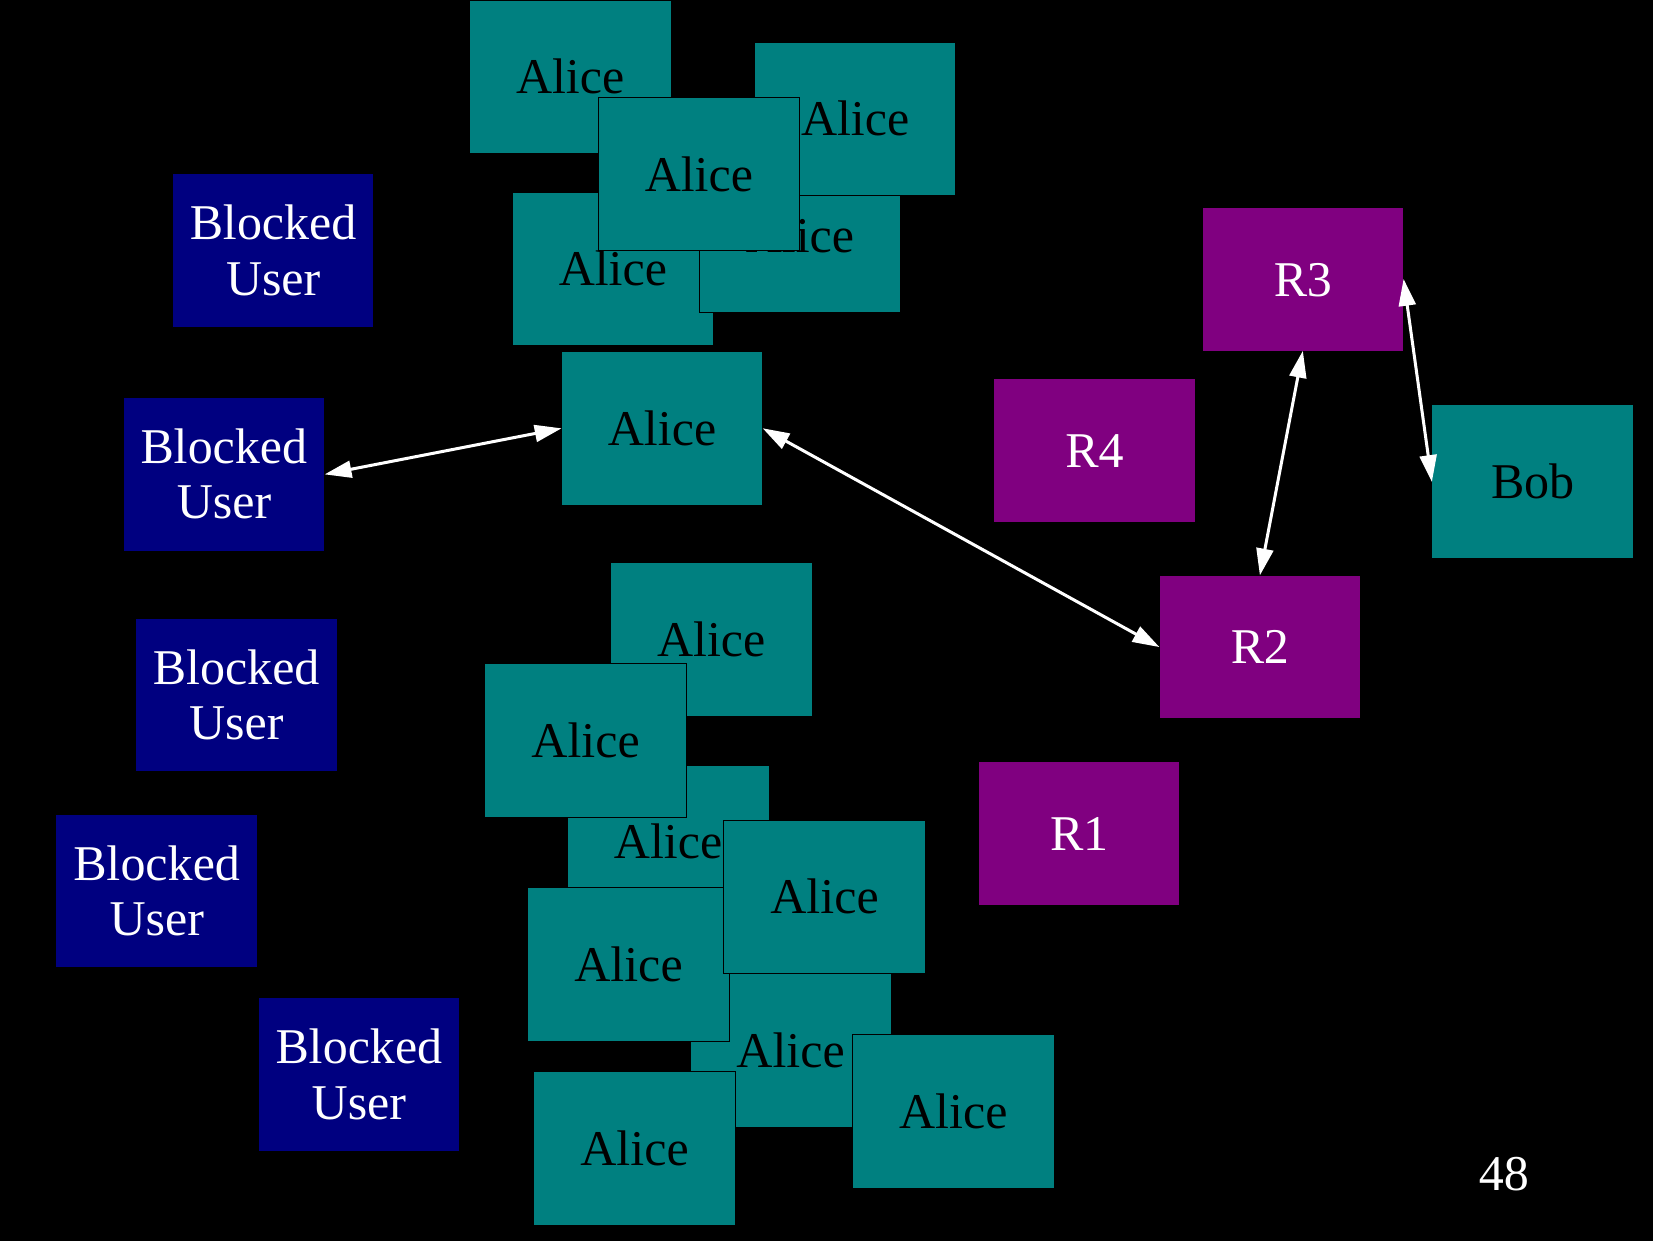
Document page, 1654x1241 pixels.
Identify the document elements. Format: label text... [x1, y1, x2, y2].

text_box Alice [723, 820, 926, 974]
text_box Bob [1431, 404, 1634, 559]
text_box Blocked User [135, 618, 338, 772]
text_box Alice [598, 97, 800, 251]
text_box Alice [469, 0, 672, 154]
text_box Alice [852, 1034, 1055, 1189]
text_box Blocked User [123, 397, 325, 552]
text_box Blocked User [55, 814, 258, 968]
text_box Blocked User [172, 173, 374, 328]
text_box Alice [533, 1071, 736, 1226]
text_box Alice [699, 196, 901, 313]
text_box Alice [561, 351, 763, 506]
text_box Alice [512, 192, 714, 346]
text_box Blocked User [258, 997, 460, 1152]
text_box Alice [527, 887, 730, 1042]
text_box Alice [690, 974, 892, 1128]
text_box R2 [1159, 575, 1361, 719]
text_box Alice [754, 42, 956, 196]
text_box R3 [1202, 207, 1404, 352]
text_box Alice [567, 765, 770, 887]
text_box R4 [993, 378, 1196, 523]
text_box Alice [484, 663, 687, 818]
text_box Alice [610, 562, 813, 717]
text_box R1 [978, 761, 1180, 906]
